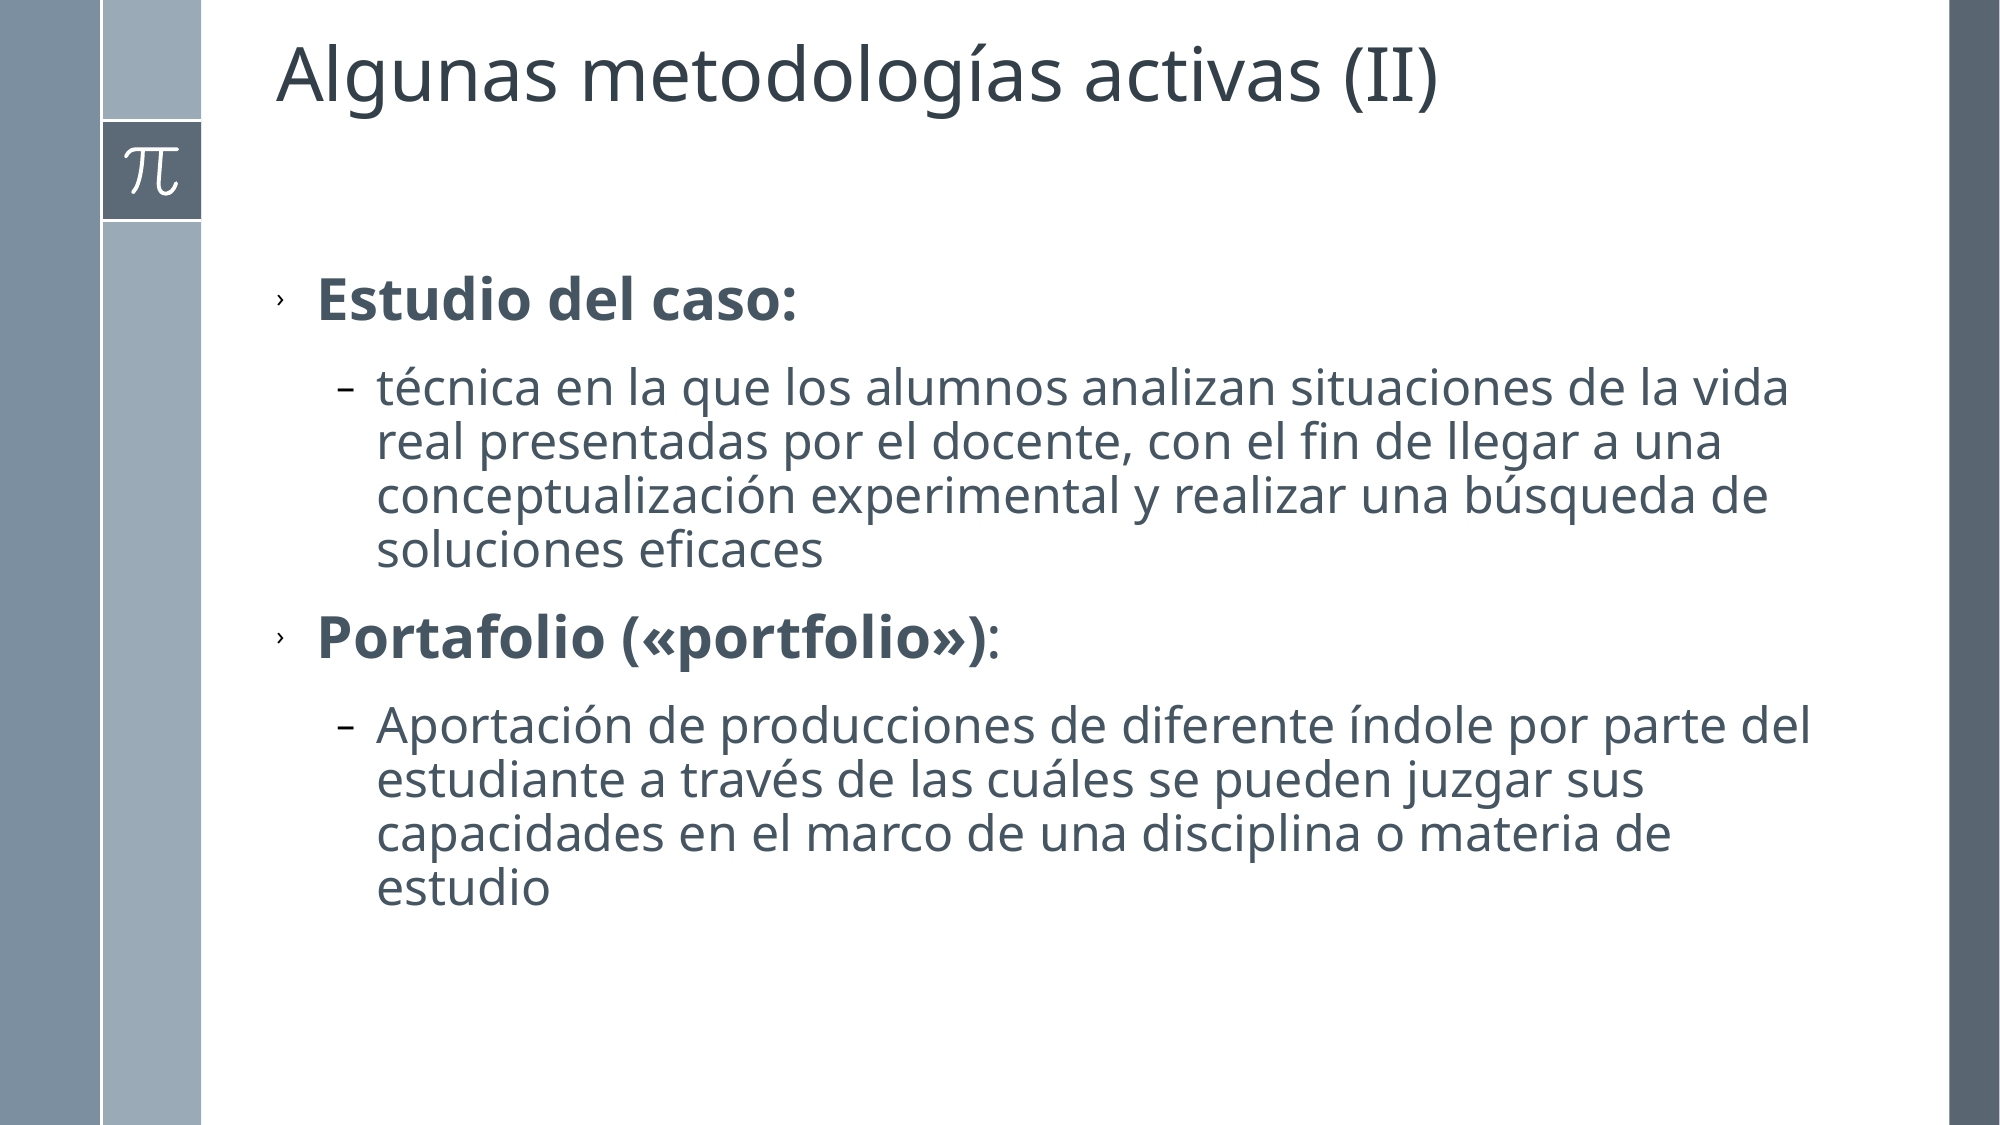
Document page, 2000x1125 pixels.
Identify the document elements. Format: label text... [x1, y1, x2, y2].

list Estudio del caso: técnica en la que los alumnos analizan situaciones de la vida real presentadas por el docente, con el fin de llegar a una conceptualización experimental y realizar una búsqueda de soluciones eficaces Portafolio («portfolio»): Aportación de producciones de diferente índole por parte del estudiante a través de las cuáles se pueden juzgar sus capacidades en el marco de una disciplina o materia de estudio [261, 262, 1867, 1013]
title Algunas metodologías activas (II) [261, 29, 1867, 233]
